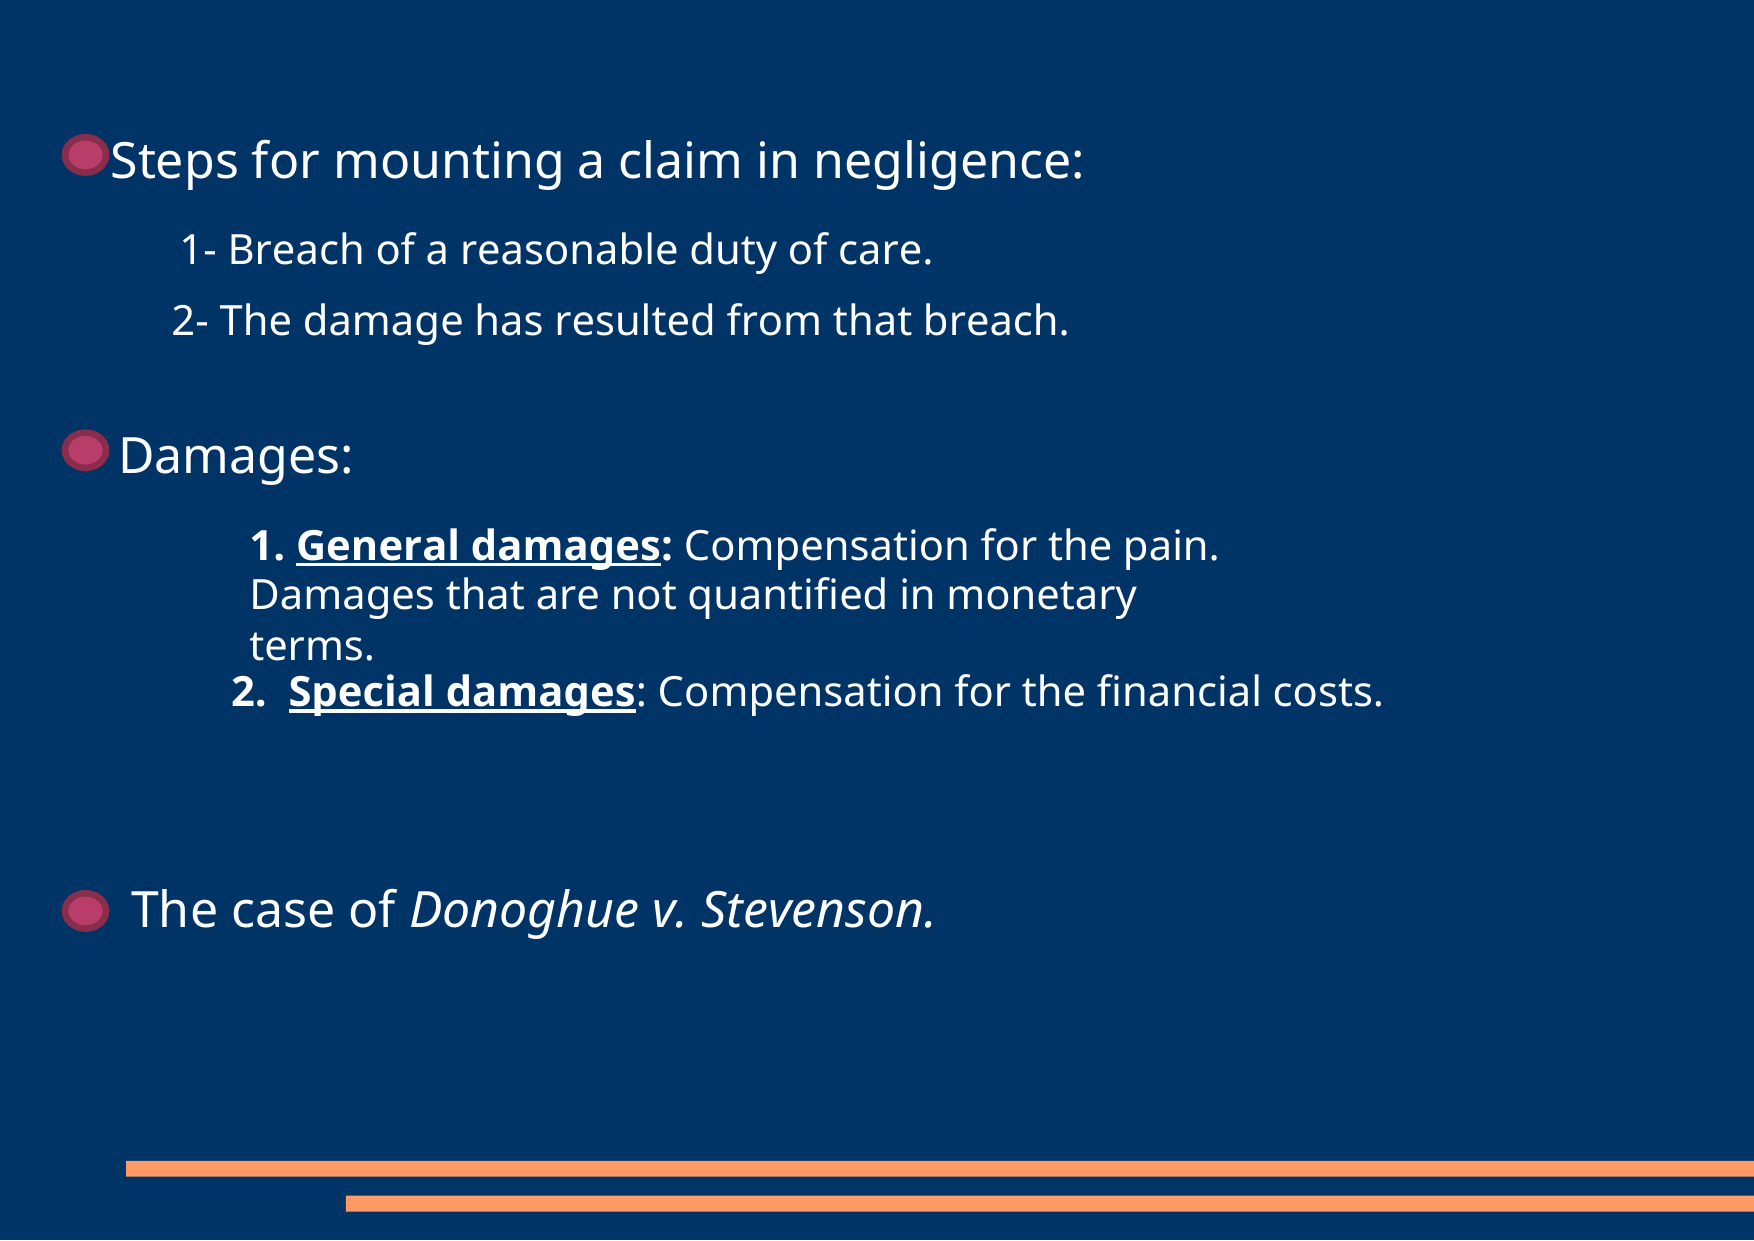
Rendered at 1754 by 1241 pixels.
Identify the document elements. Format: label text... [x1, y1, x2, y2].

text_box Damages: [103, 408, 370, 492]
text_box Steps for mounting a claim in negligence: [95, 113, 1101, 197]
text_box 2. Special damages: Compensation for the financial costs. [216, 649, 1411, 723]
text_box [64, 893, 107, 929]
text_box The case of Donoghue v. Stevenson. [116, 862, 966, 945]
text_box 1- Breach of a reasonable duty of care. [164, 208, 960, 278]
text_box 1. General damages: Compensation for the pain. Damages that are not quantified in monetary terms. [159, 503, 1247, 677]
text_box [64, 137, 107, 173]
text_box 2- The damage has resulted from that breach. [156, 278, 1086, 352]
text_box [64, 432, 107, 468]
